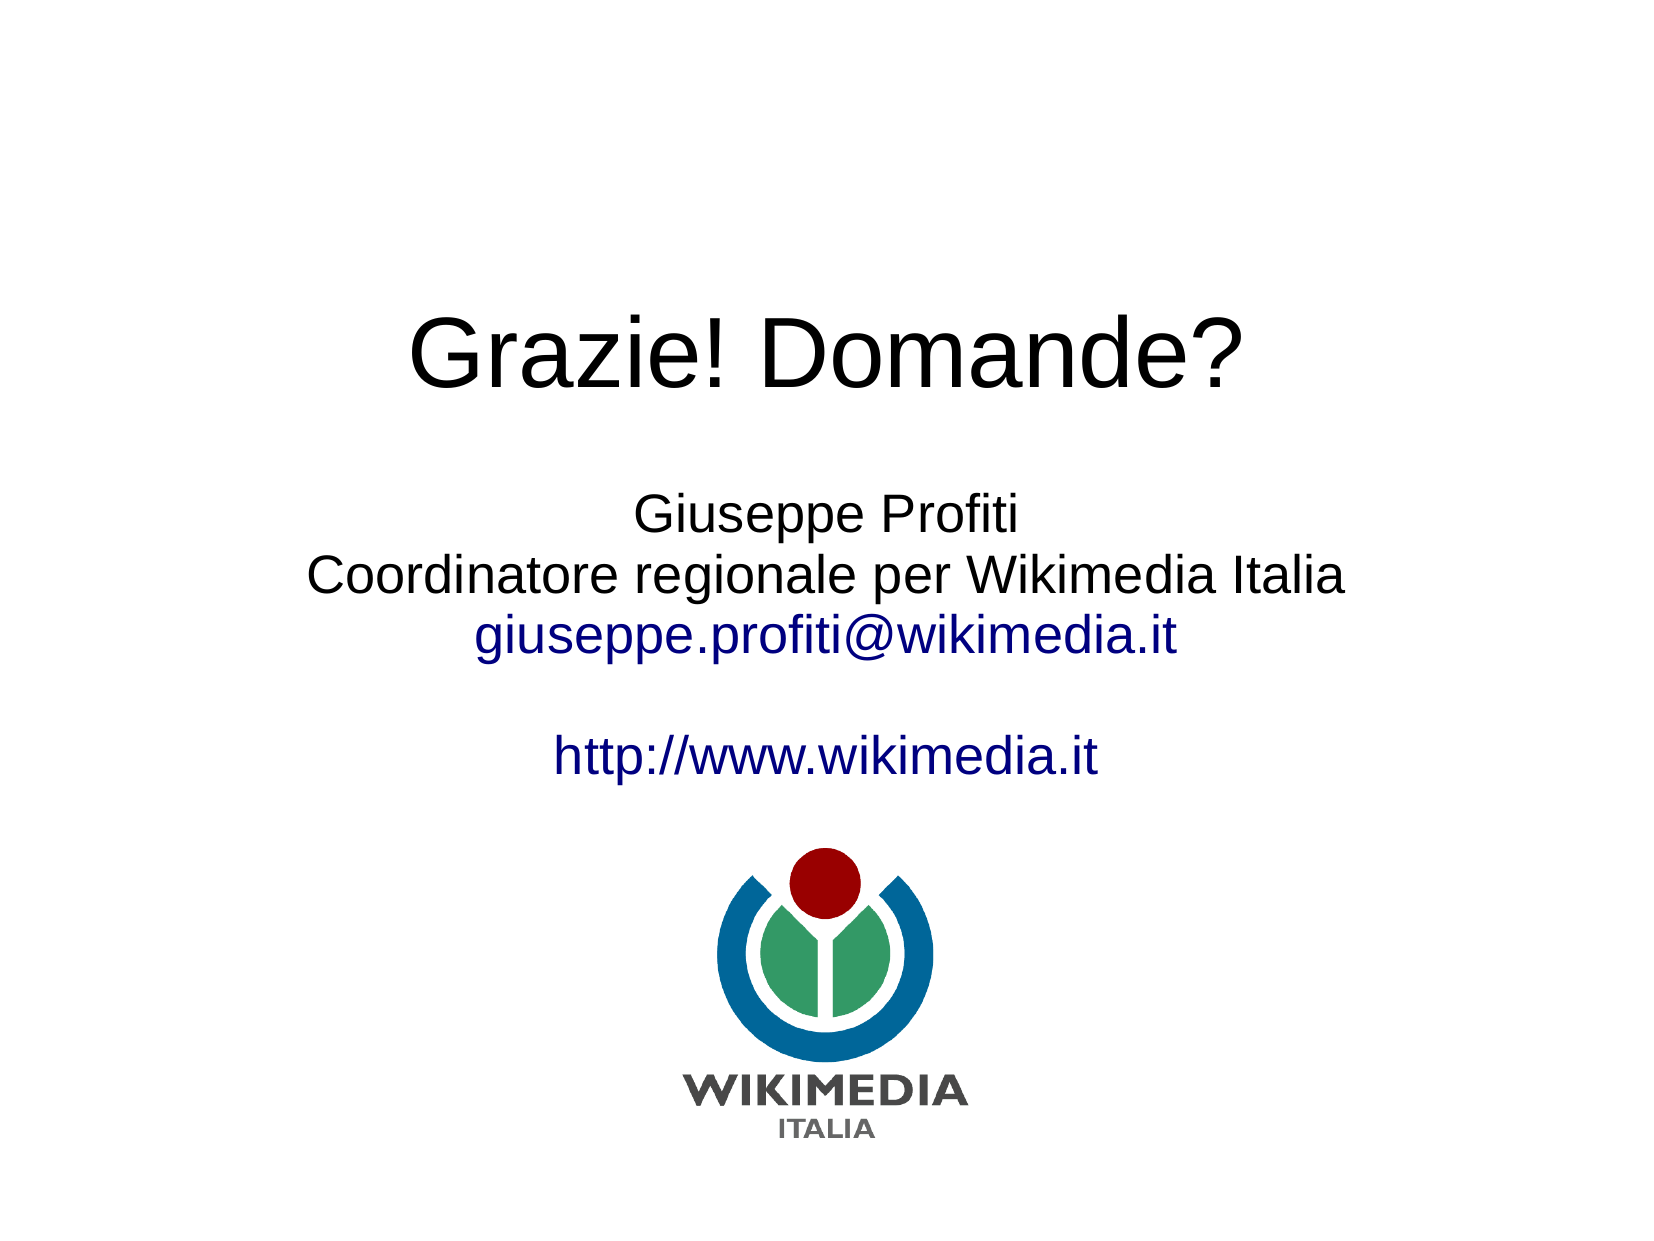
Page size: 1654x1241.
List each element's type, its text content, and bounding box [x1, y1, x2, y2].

picture [664, 834, 989, 1159]
subtitle Grazie! Domande? Giuseppe Profiti Coordinatore regionale per Wikimedia Italia giuseppe.profiti@wikimedia.it http://www.wikimedia.it [82, 49, 1571, 1109]
